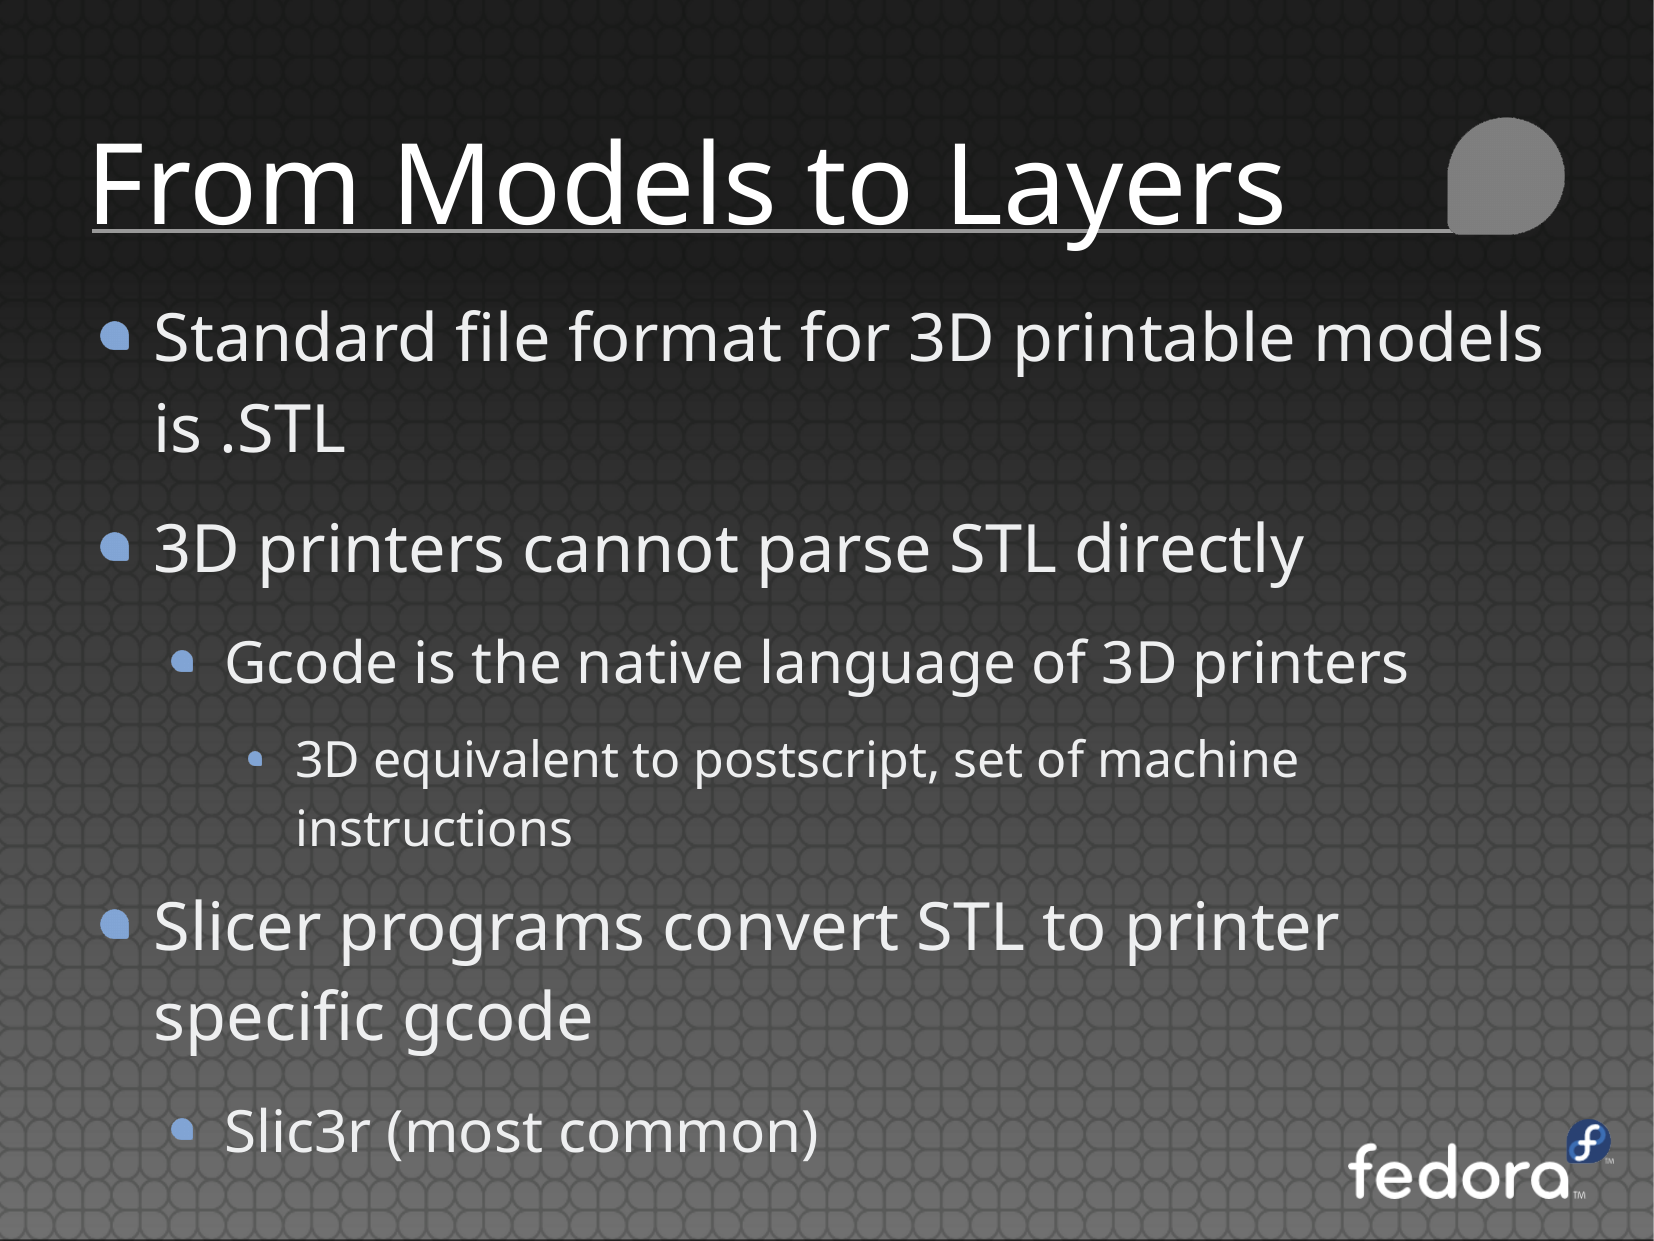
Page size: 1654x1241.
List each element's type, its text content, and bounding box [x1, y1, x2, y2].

list Standard file format for 3D printable models is .STL 3D printers cannot parse STL directly Gcode is the native language of 3D printers 3D equivalent to postscript, set of machine instructions Slicer programs convert STL to printer specific gcode Slic3r (most common) [82, 290, 1571, 1010]
picture [0, 0, 1654, 1241]
title From Models to Layers [86, 112, 1576, 249]
